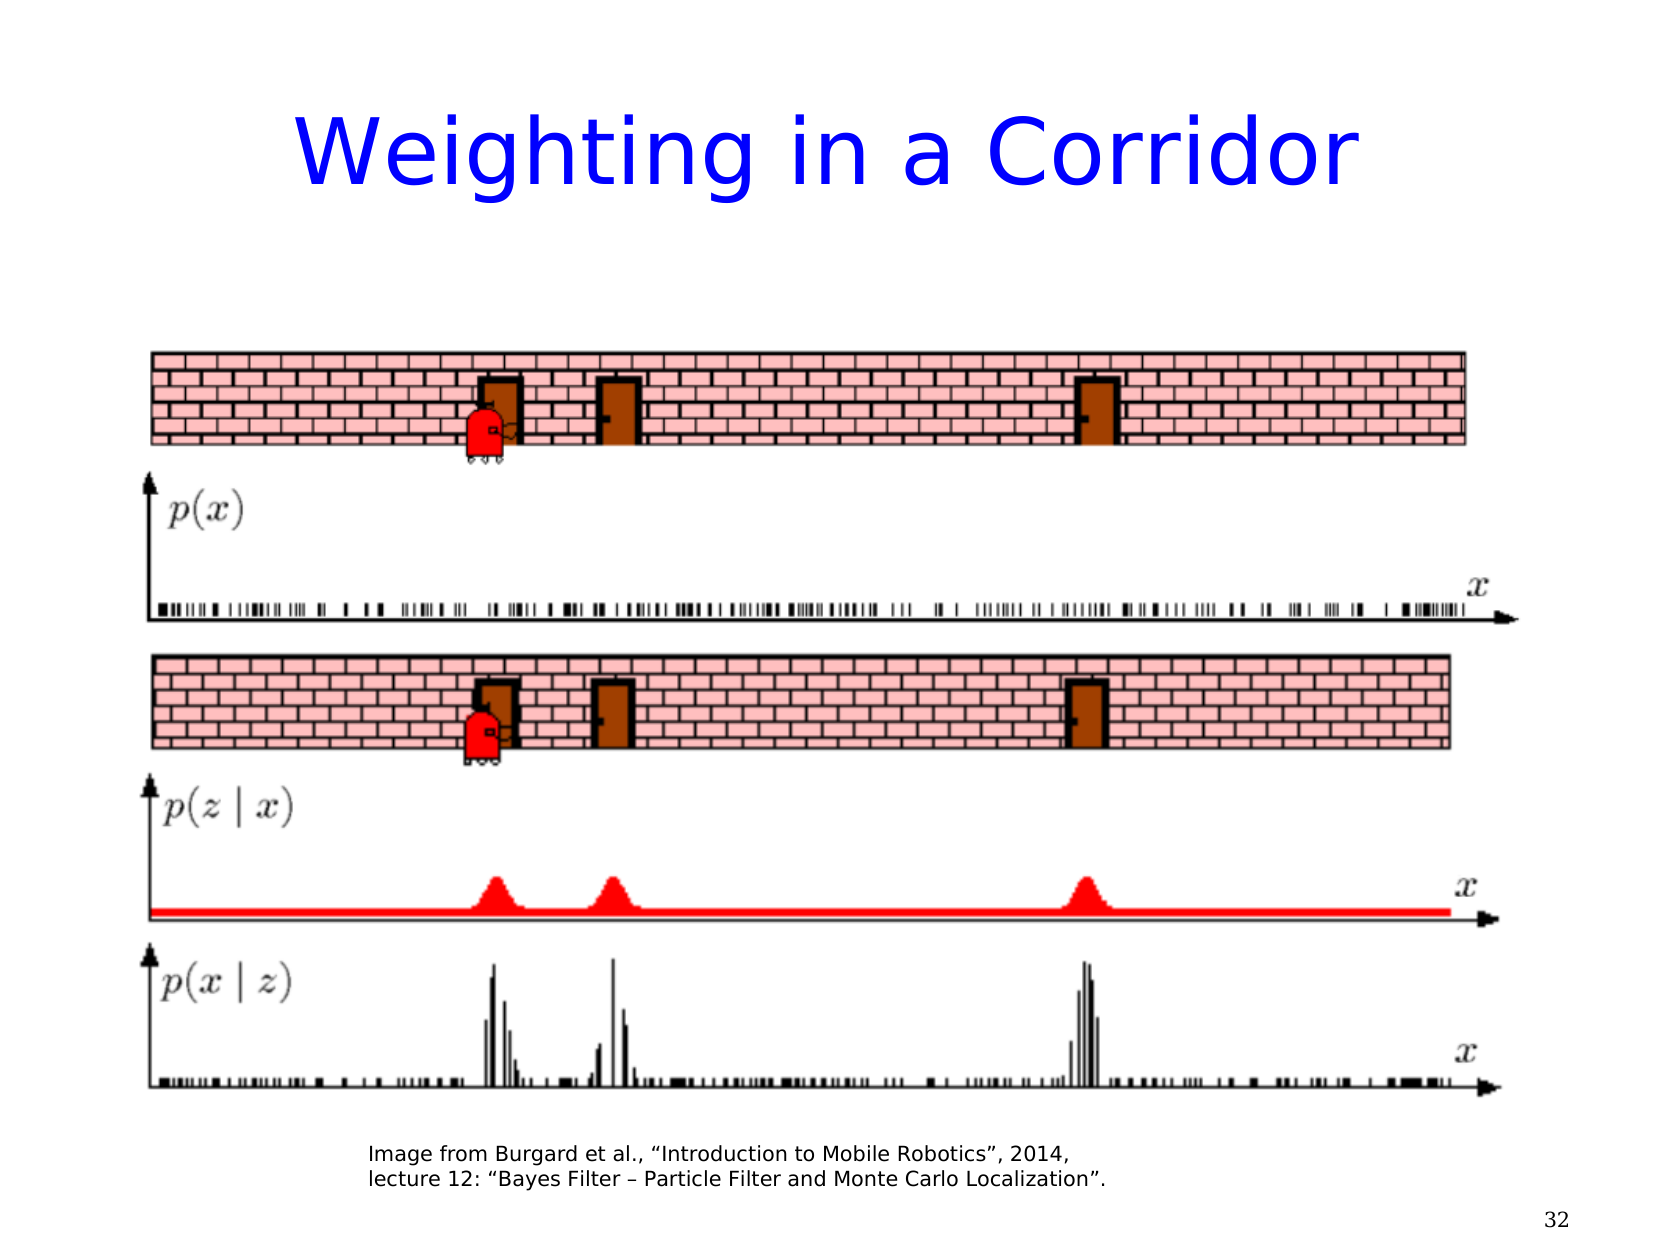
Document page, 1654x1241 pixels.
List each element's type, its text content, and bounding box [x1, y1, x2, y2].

picture [99, 343, 1558, 1127]
title Weighting in a Corridor [82, 49, 1571, 257]
text_box Image from Burgard et al., “Introduction to Mobile Robotics”, 2014, lecture 12: “Bayes Filter – Particle Filter and Monte Carlo Localization”. [353, 1135, 1127, 1224]
